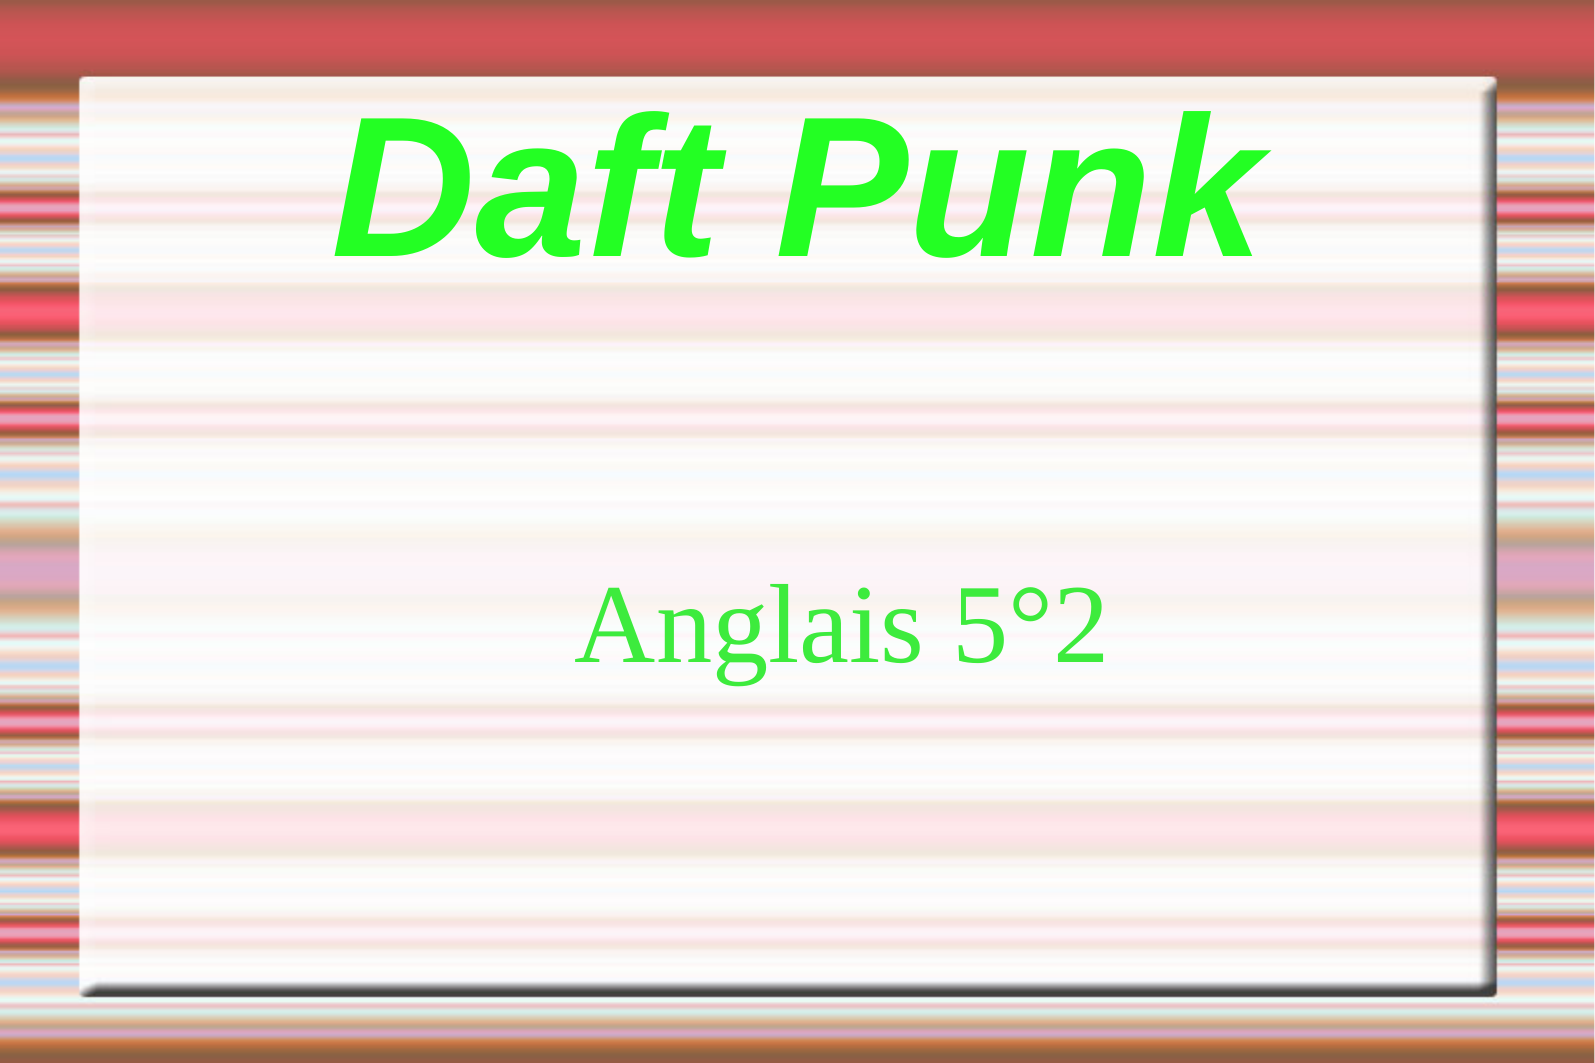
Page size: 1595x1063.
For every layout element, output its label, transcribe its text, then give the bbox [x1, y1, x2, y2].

title Daft Punk [117, 75, 1479, 299]
subtitle Anglais 5°2 [172, 312, 1514, 983]
picture [0, 0, 1595, 1063]
